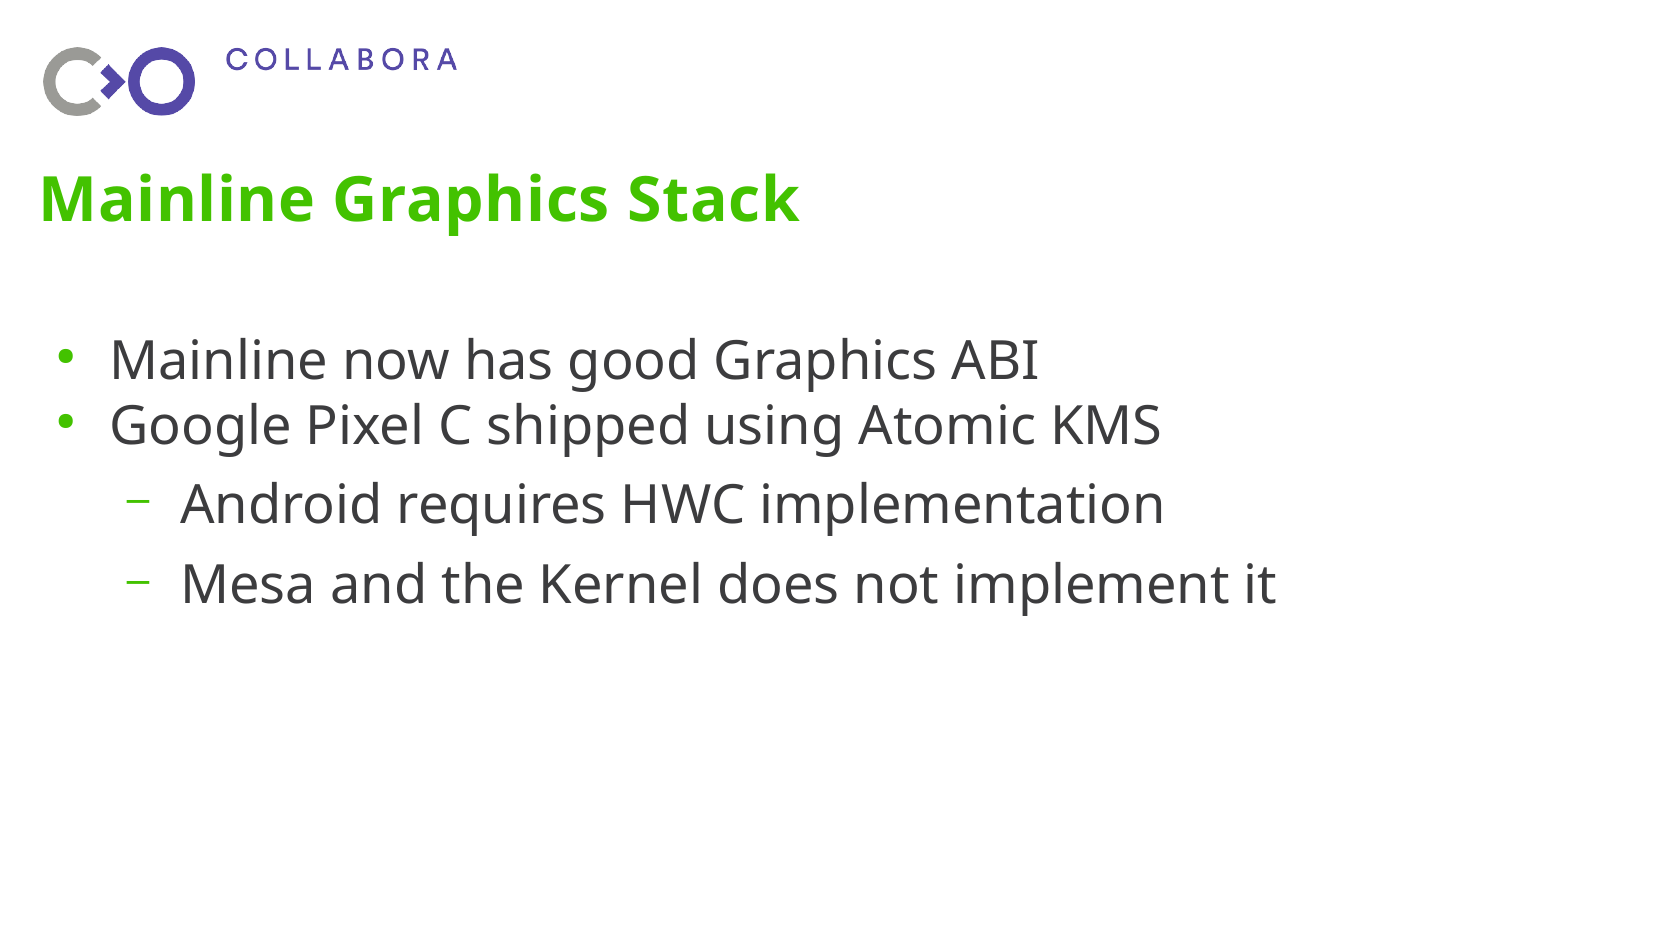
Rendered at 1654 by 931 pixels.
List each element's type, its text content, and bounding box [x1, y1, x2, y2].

list Mainline now has good Graphics ABI Google Pixel C shipped using Atomic KMS Android requires HWC implementation Mesa and the Kernel does not implement it [38, 325, 1614, 581]
picture [43, 47, 457, 116]
title Mainline Graphics Stack [38, 159, 1614, 216]
